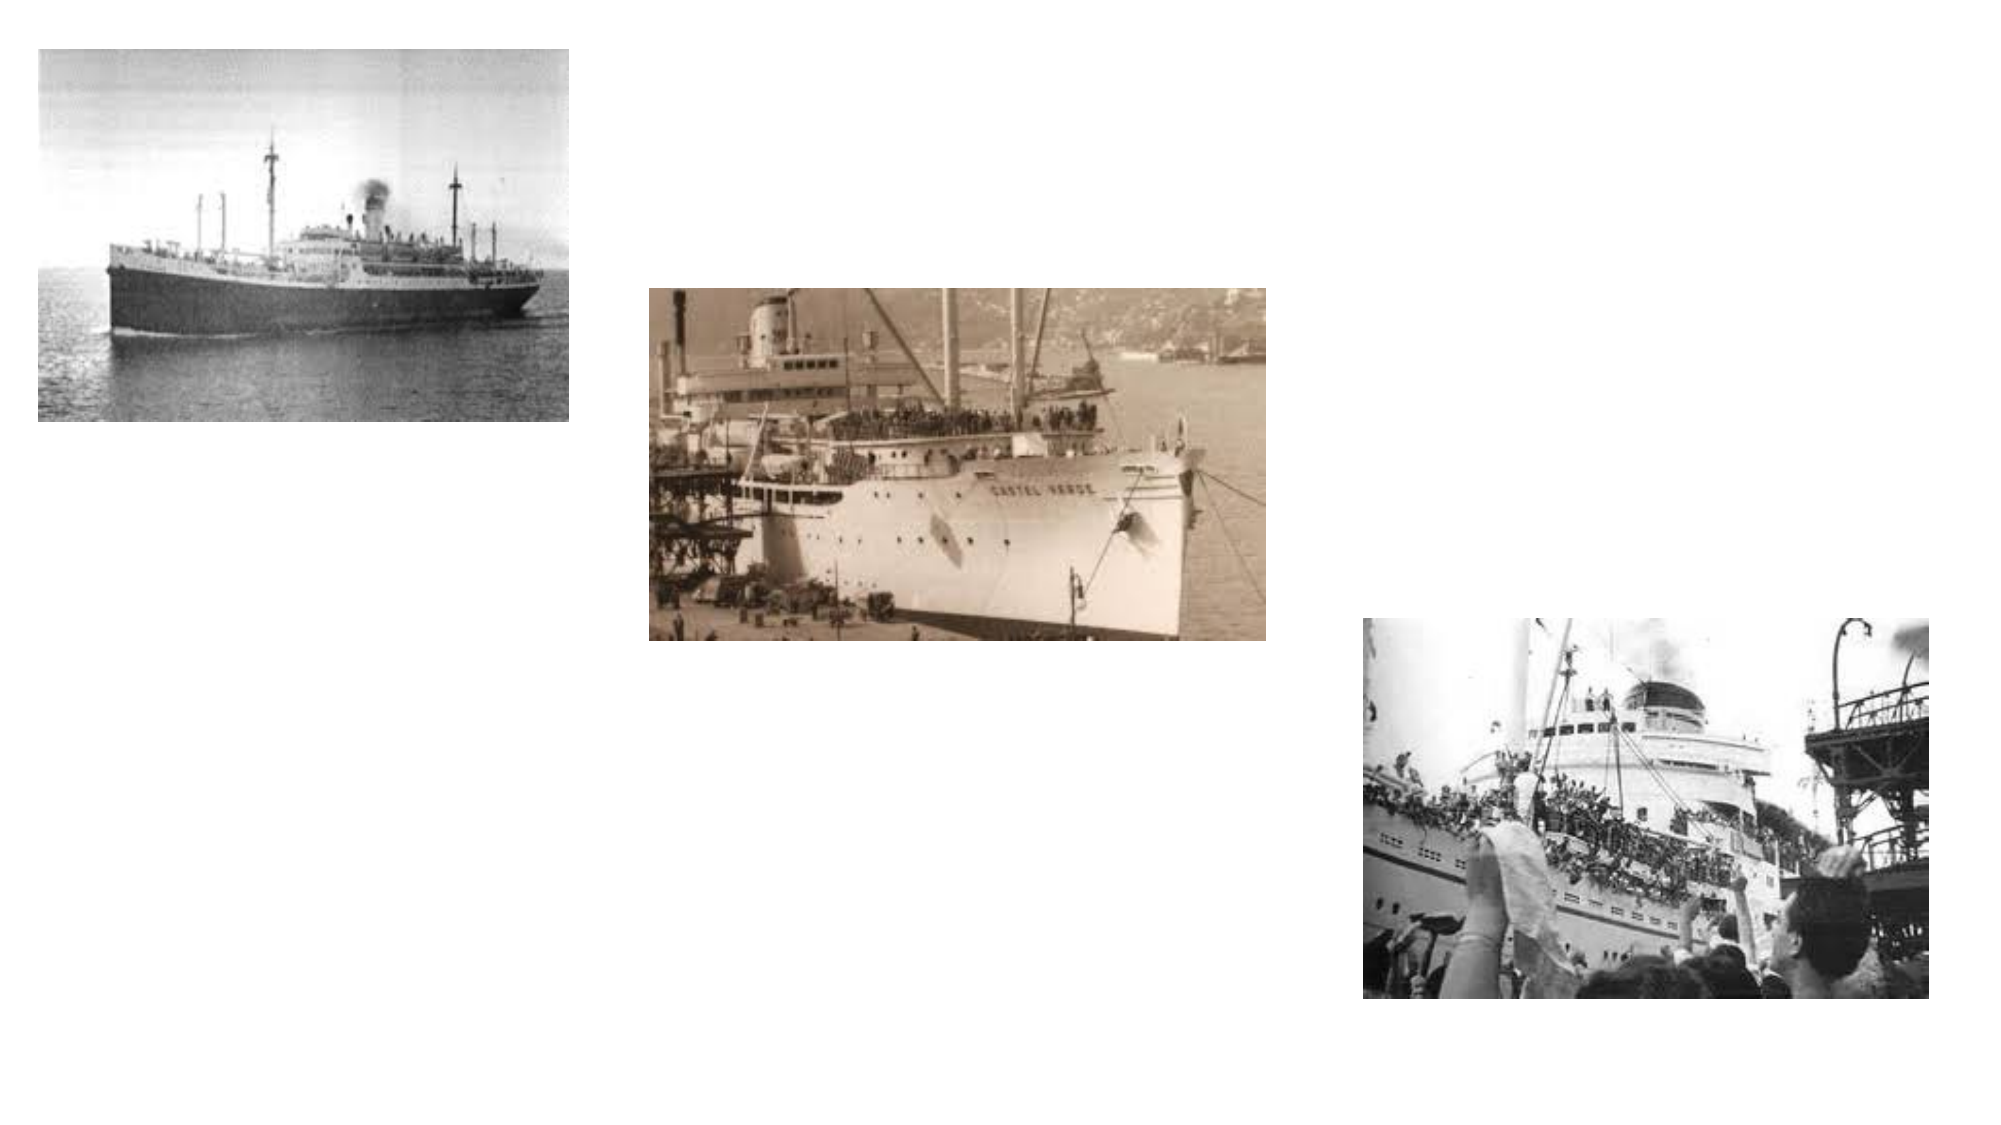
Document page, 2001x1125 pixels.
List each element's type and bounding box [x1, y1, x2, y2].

picture [1363, 618, 1929, 999]
picture [38, 49, 569, 422]
picture [649, 288, 1266, 641]
